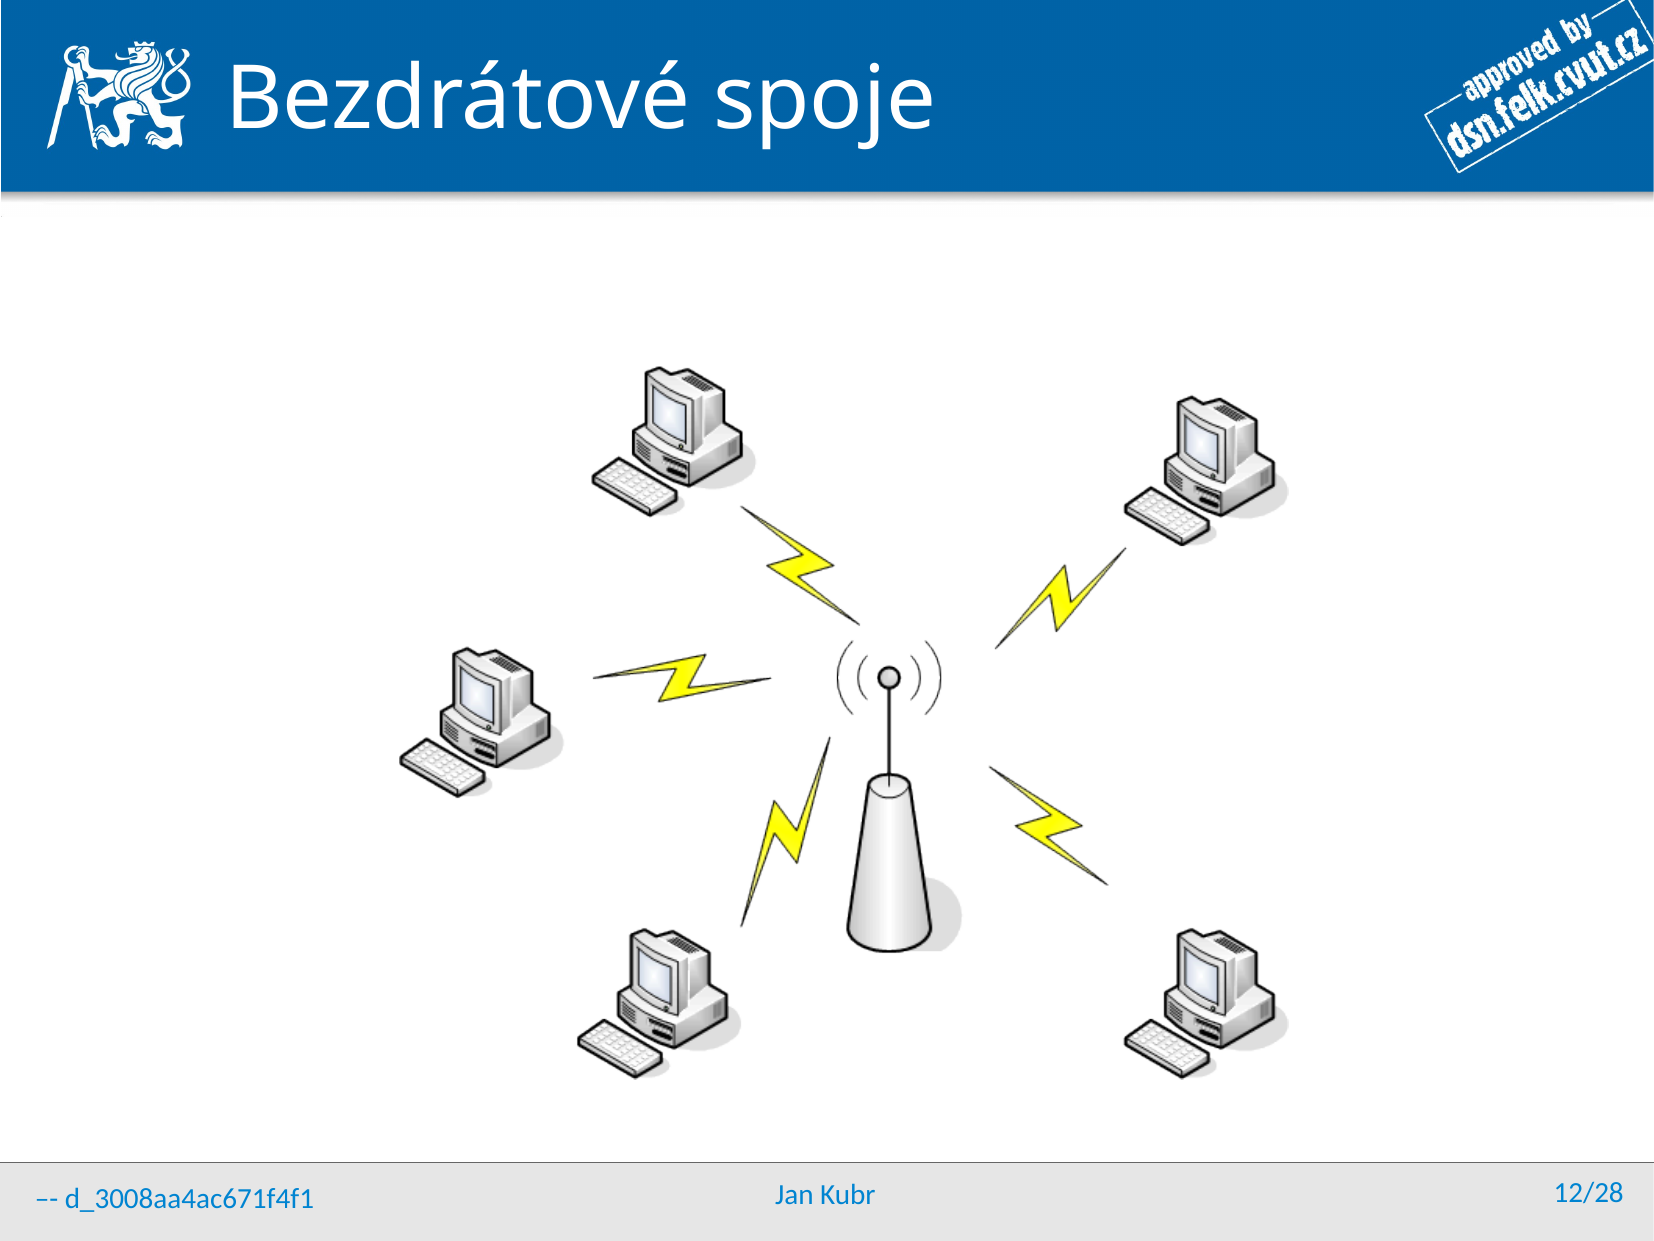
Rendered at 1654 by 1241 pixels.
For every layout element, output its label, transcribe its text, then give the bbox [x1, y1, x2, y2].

title Bezdrátové spoje [225, 0, 1426, 188]
picture [1, 0, 1654, 217]
picture [399, 365, 1289, 1080]
